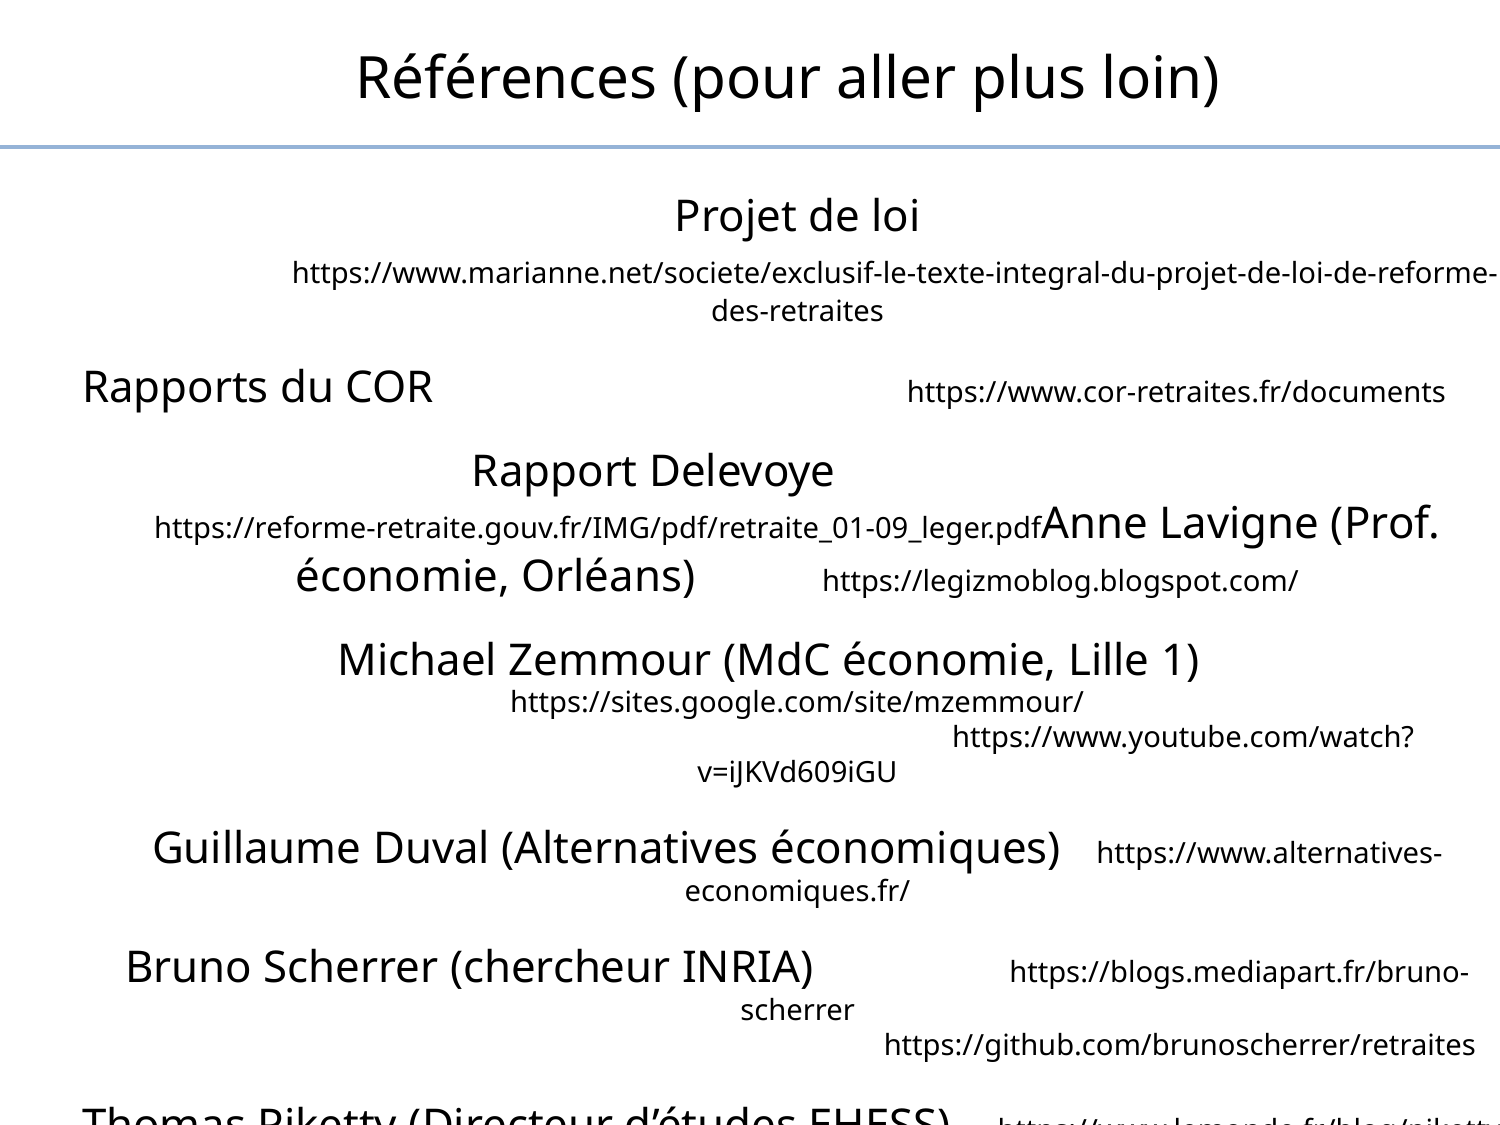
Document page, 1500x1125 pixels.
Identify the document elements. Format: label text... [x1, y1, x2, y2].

text_box Projet de loi https://www.marianne.net/societe/exclusif-le-texte-integral-du-projet-de-loi-de-reforme-des-retraites Rapports du COR https://www.cor-retraites.fr/documents Rapport Delevoye https://reforme-retraite.gouv.fr/IMG/pdf/retraite_01-09_leger.pdfAnne Lavigne (Prof. économie, Orléans) https://legizmoblog.blogspot.com/ Michael Zemmour (MdC économie, Lille 1) https://sites.google.com/site/mzemmour/ https://www.youtube.com/watch?v=iJKVd609iGU Guillaume Duval (Alternatives économiques) https://www.alternatives-economiques.fr/ Bruno Scherrer (chercheur INRIA) https://blogs.mediapart.fr/bruno-scherrer https://github.com/brunoscherrer/retraites Thomas Piketty (Directeur d’études EHESS) https://www.lemonde.fr/blog/piketty/ [74, 180, 1500, 1125]
text_box Références (pour aller plus loin) [172, 32, 1403, 118]
